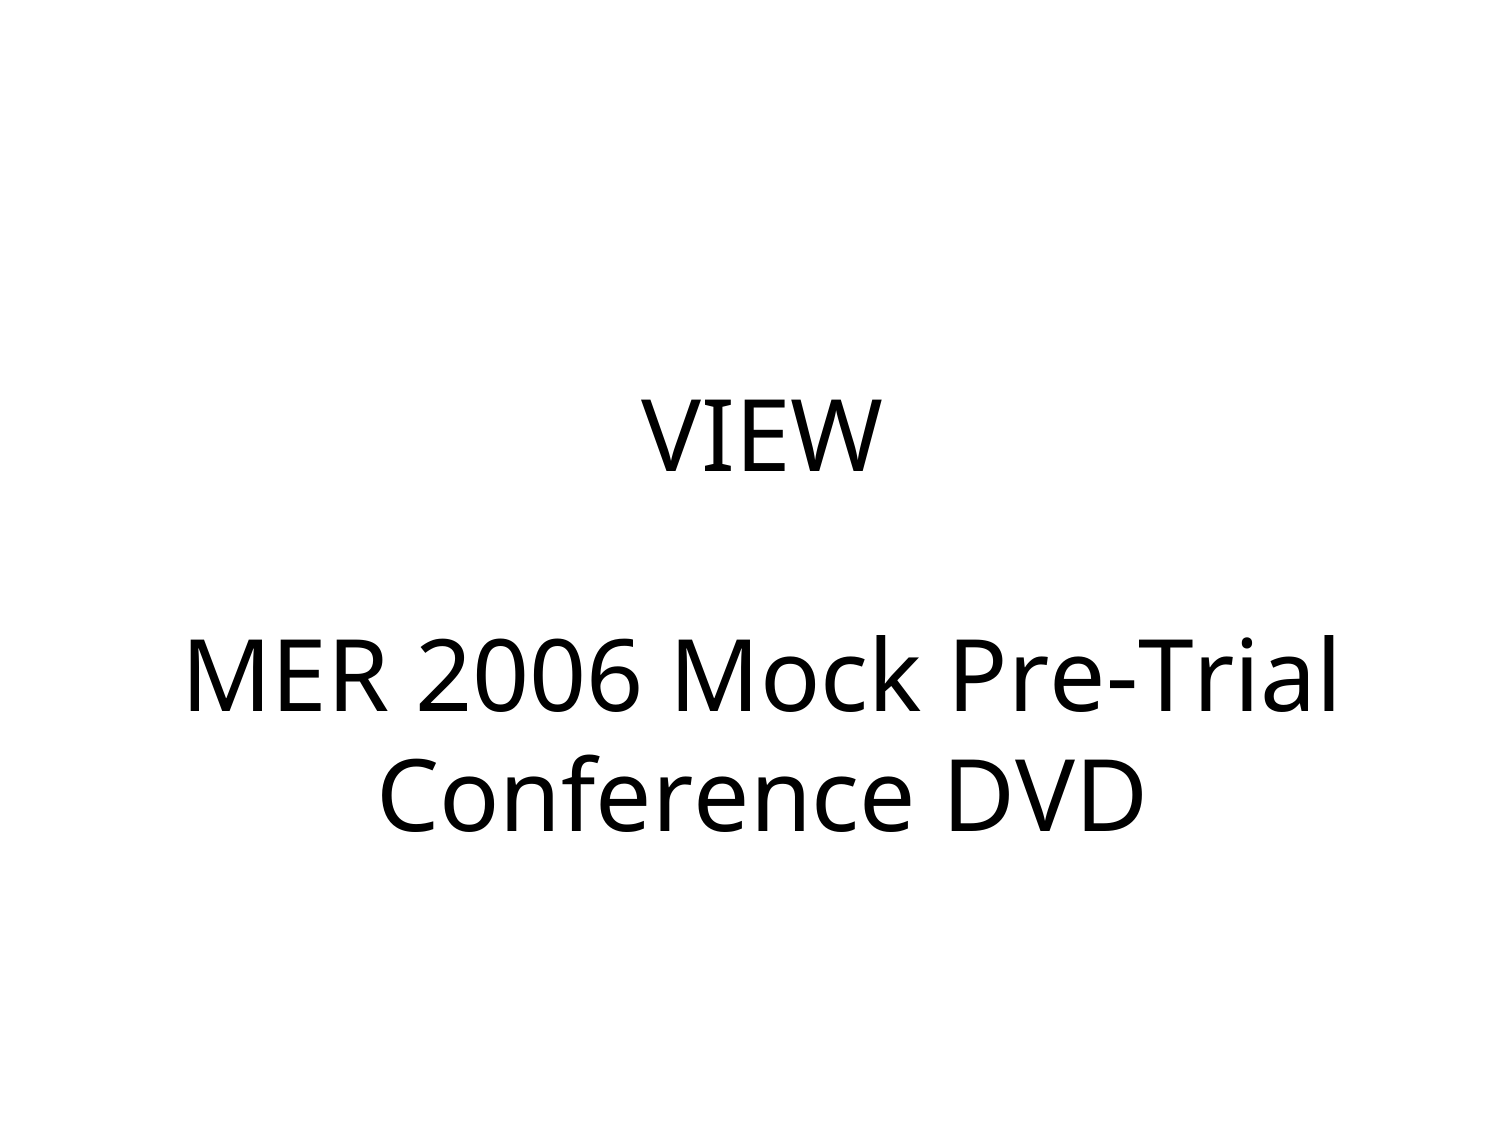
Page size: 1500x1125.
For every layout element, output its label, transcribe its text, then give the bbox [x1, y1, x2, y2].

title VIEW MER 2006 Mock Pre-Trial Conference DVD [125, 253, 1401, 859]
